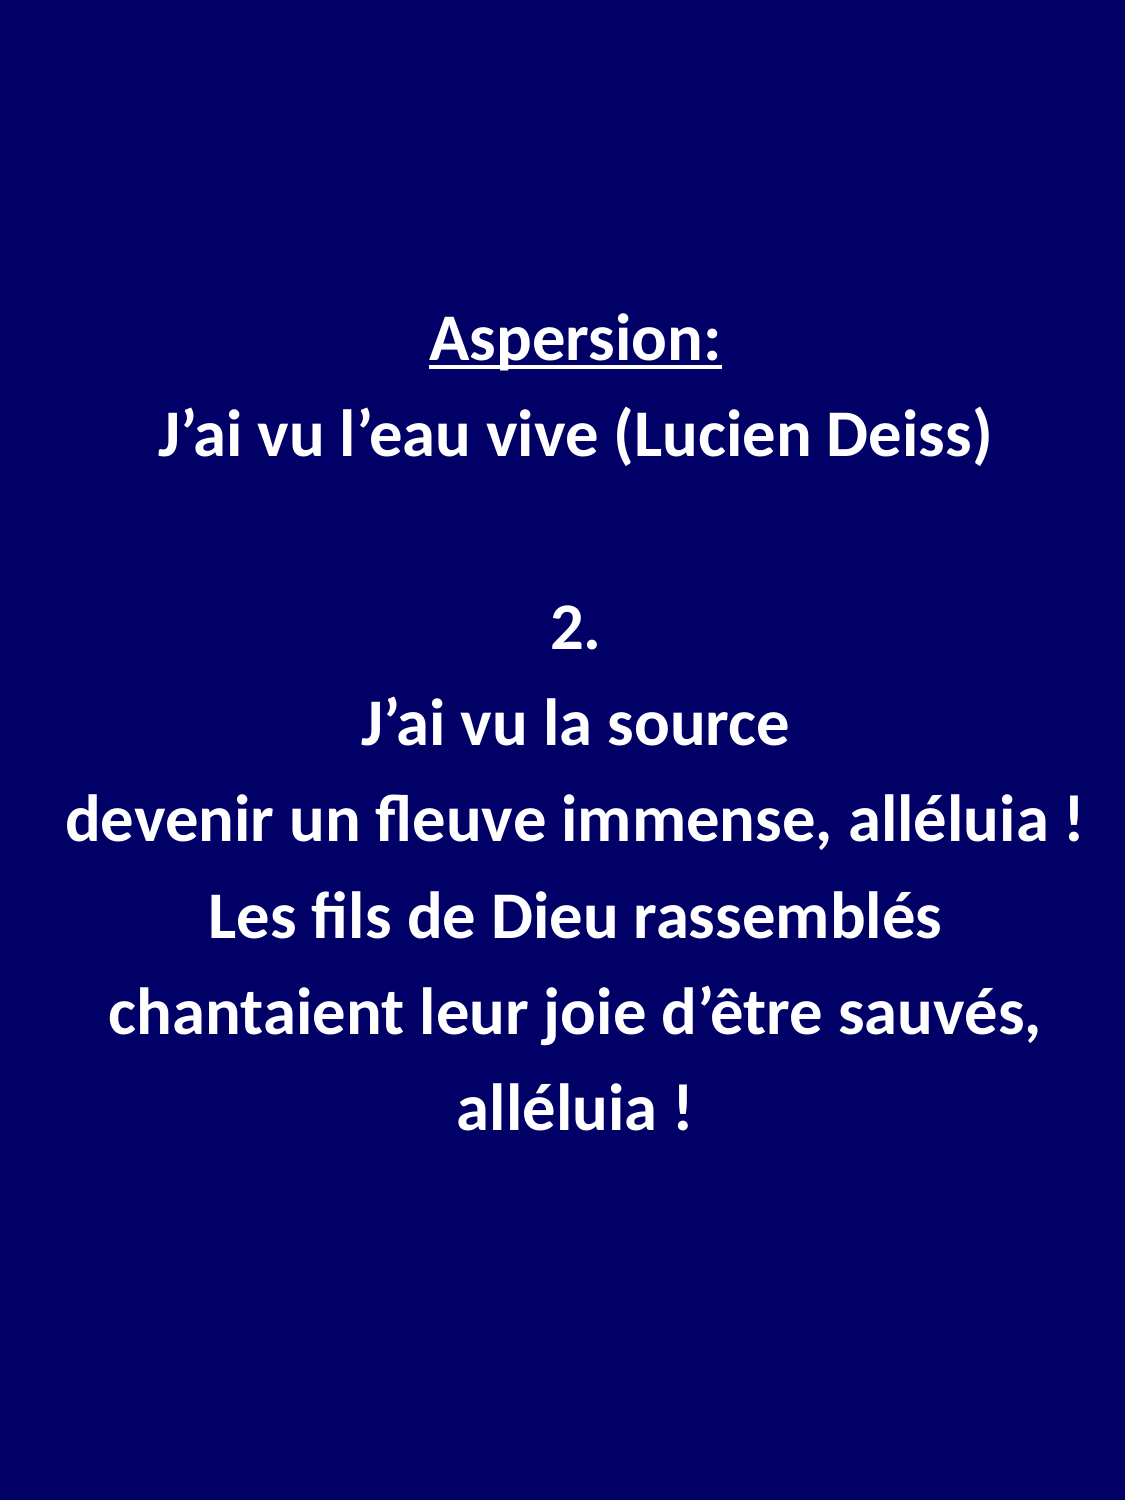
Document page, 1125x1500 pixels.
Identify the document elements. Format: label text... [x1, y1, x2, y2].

text_box Aspersion: J’ai vu l’eau vive (Lucien Deiss) 2. J’ai vu la source devenir un fleuve immense, alléluia ! Les fils de Dieu rassemblés chantaient leur joie d’être sauvés, alléluia ! [26, 277, 1125, 1284]
